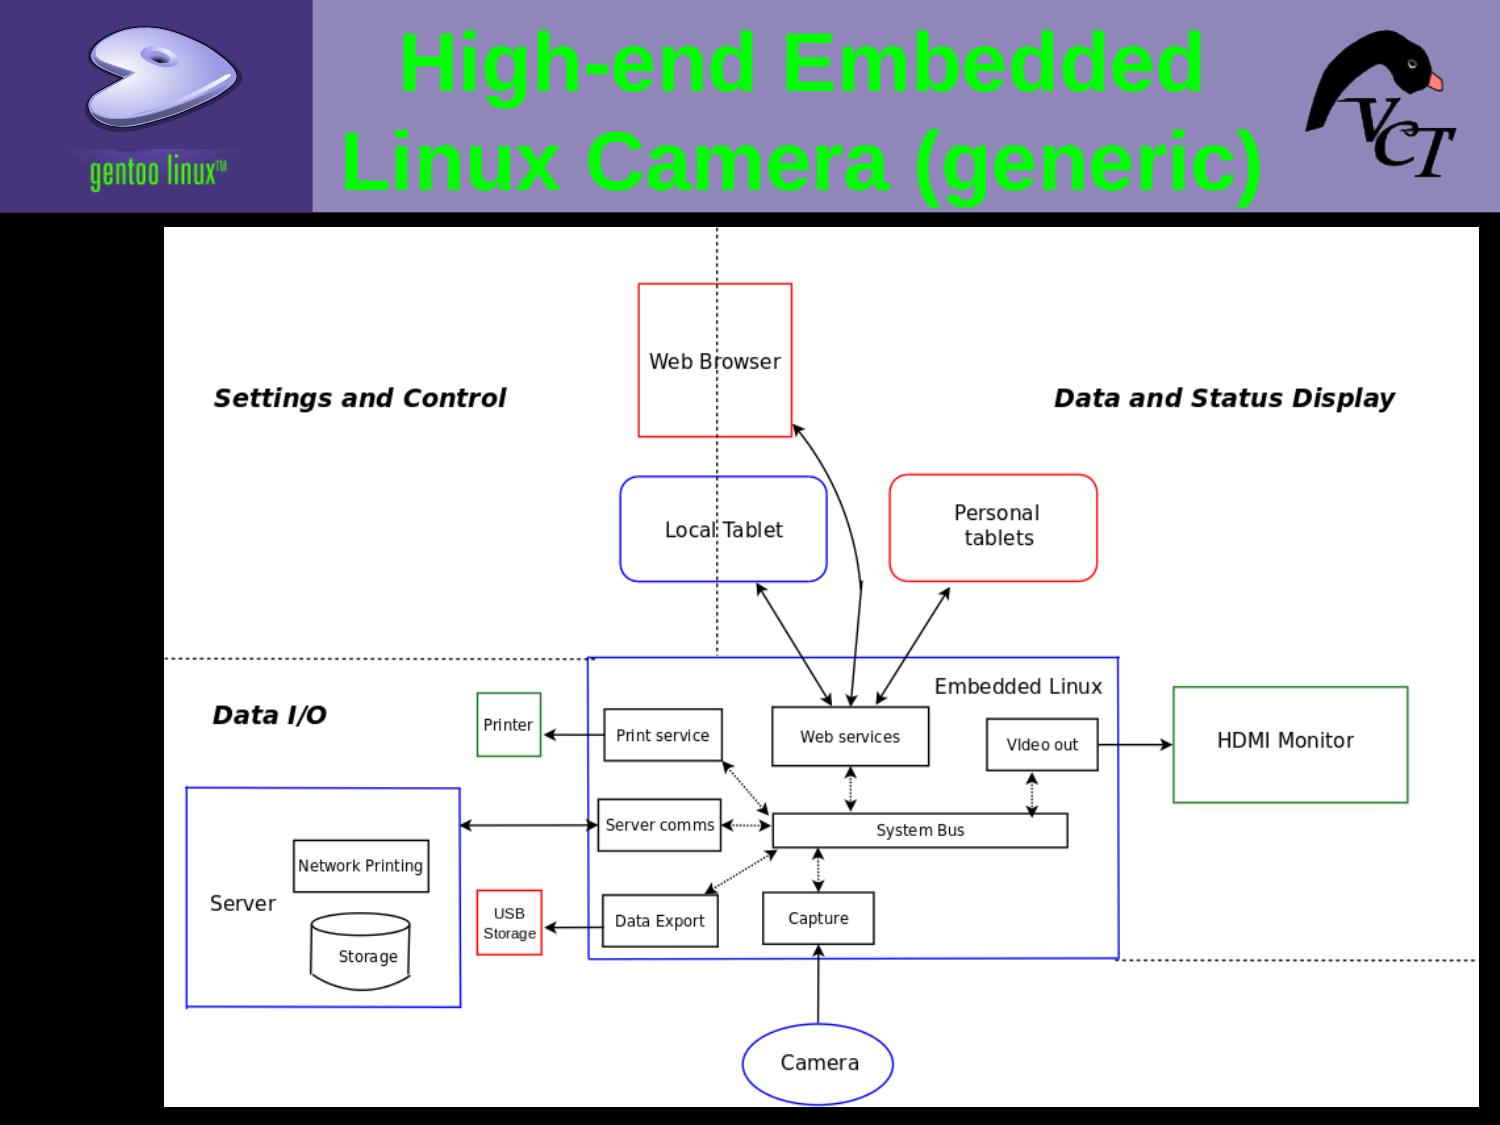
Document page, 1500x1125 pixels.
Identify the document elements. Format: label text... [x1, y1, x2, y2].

title High-end Embedded Linux Camera (generic) [315, 9, 1291, 209]
picture [1292, 21, 1471, 189]
picture [0, 149, 300, 195]
picture [164, 227, 1479, 1107]
